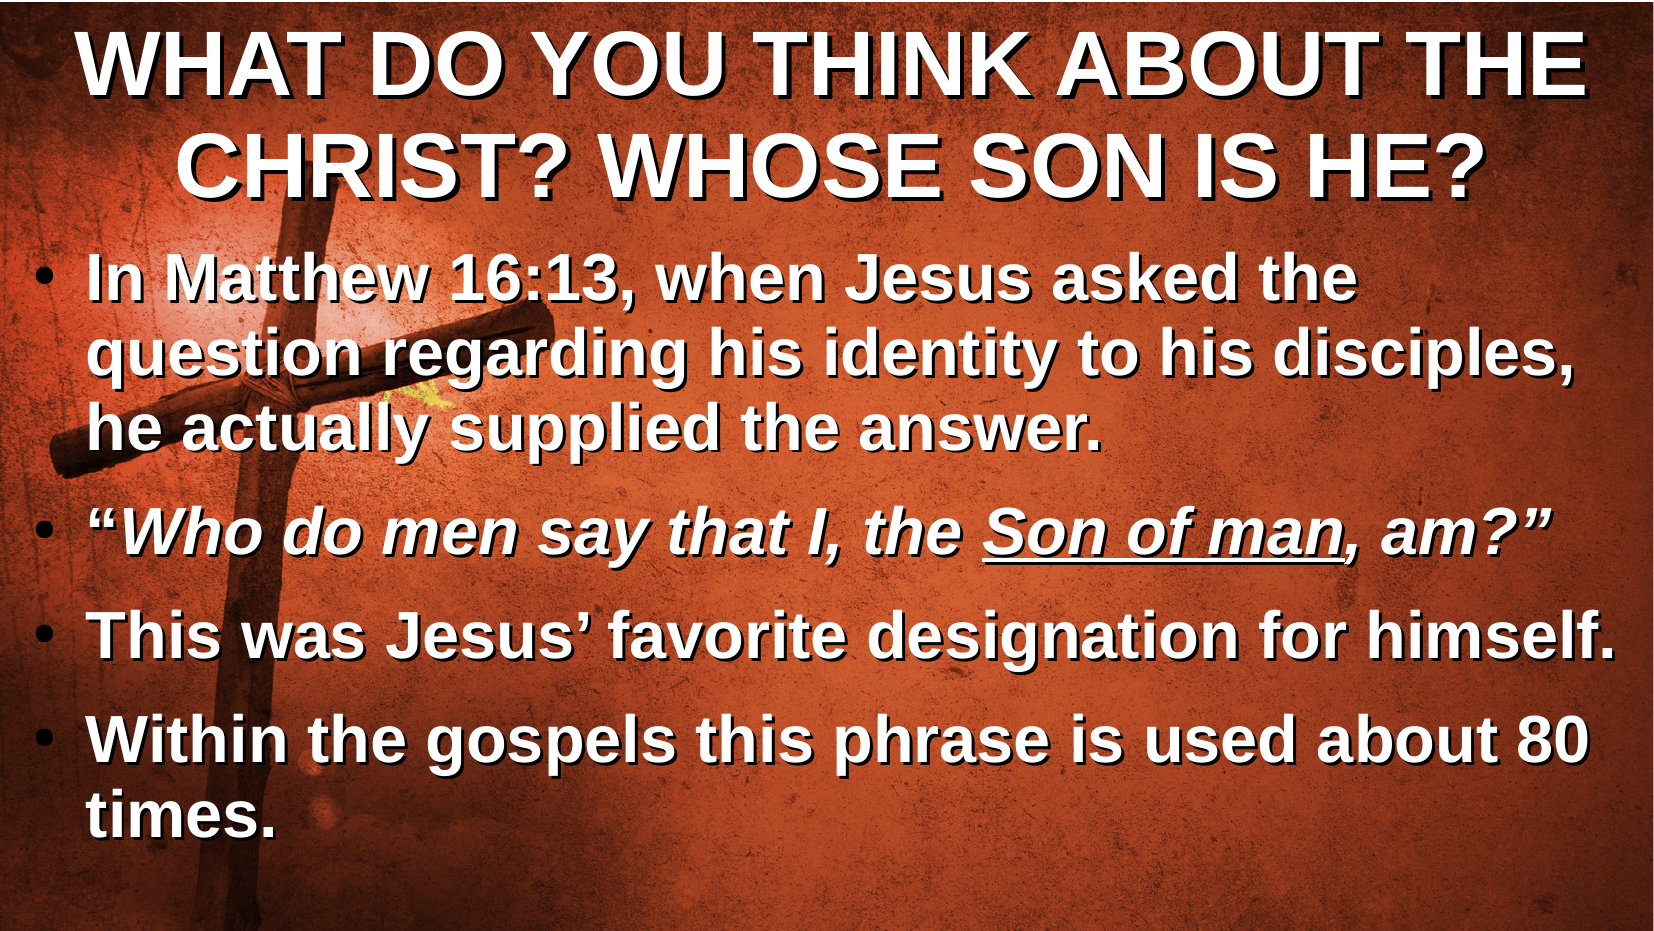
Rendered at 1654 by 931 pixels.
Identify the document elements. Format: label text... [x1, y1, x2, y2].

list In Matthew 16:13, when Jesus asked the question regarding his identity to his disciples, he actually supplied the answer. “Who do men say that I, the Son of man, am?” This was Jesus’ favorite designation for himself. Within the gospels this phrase is used about 80 times. [15, 240, 1651, 931]
title WHAT DO YOU THINK ABOUT THE CHRIST? WHOSE SON IS HE? [15, 12, 1651, 218]
picture [0, 2, 1654, 931]
